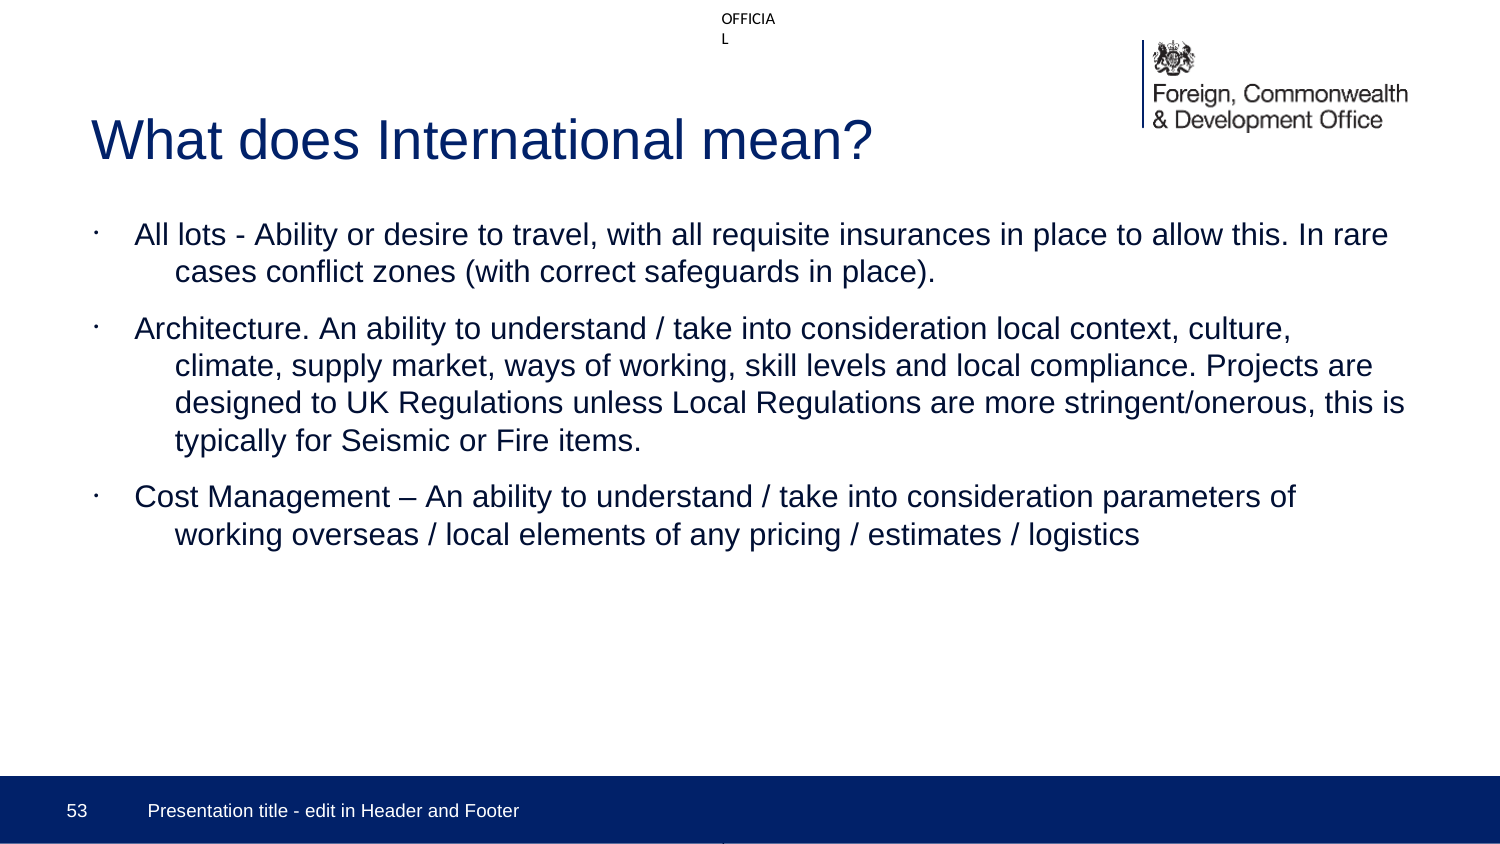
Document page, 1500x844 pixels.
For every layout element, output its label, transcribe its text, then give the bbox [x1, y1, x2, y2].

text_box [1412, 776, 1500, 844]
title What does International mean? [91, 102, 1409, 183]
text_box [0, 776, 147, 844]
text_box Presentation title - edit in Header and Footer [147, 776, 1412, 844]
list All lots - Ability or desire to travel, with all requisite insurances in place to allow this. In rare cases conflict zones (with correct safeguards in place). Architecture. An ability to understand / take into consideration local context, culture, climate, supply market, ways of working, skill levels and local compliance. Projects are designed to UK Regulations unless Local Regulations are more stringent/onerous, this is typically for Seismic or Fire items. Cost Management – An ability to understand / take into consideration parameters of working overseas / local elements of any pricing / estimates / logistics [91, 214, 1409, 715]
